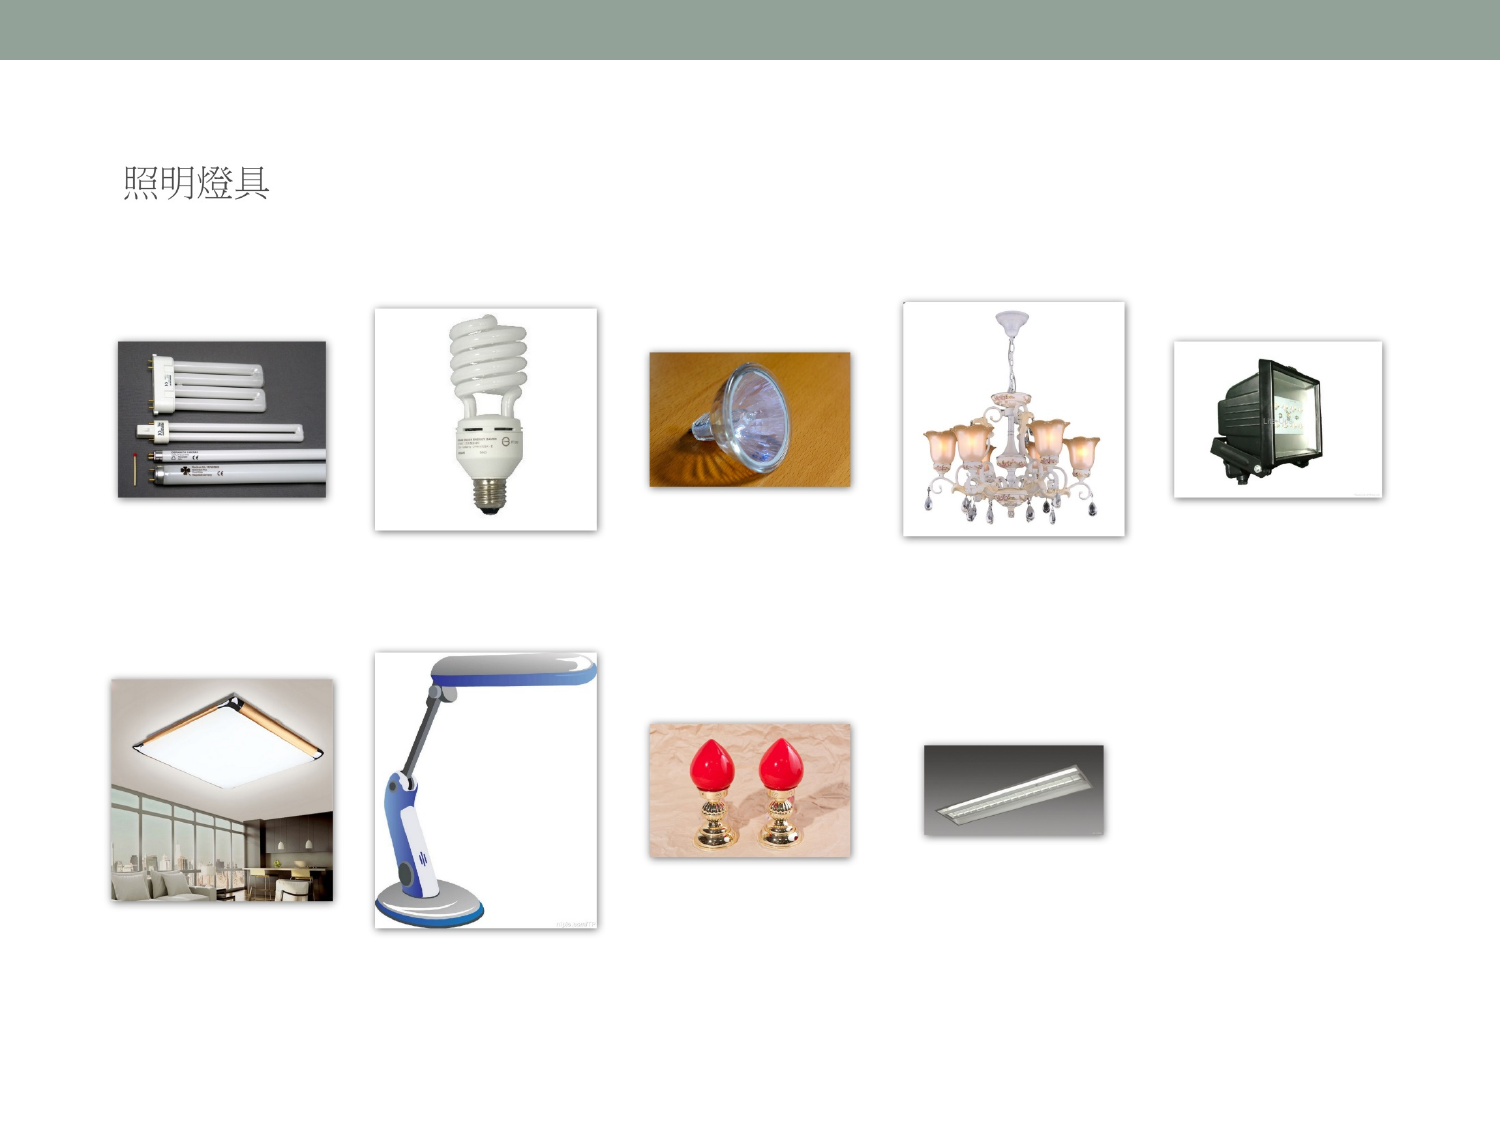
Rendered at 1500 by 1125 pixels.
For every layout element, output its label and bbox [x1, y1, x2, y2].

picture [0, 93, 1500, 1032]
